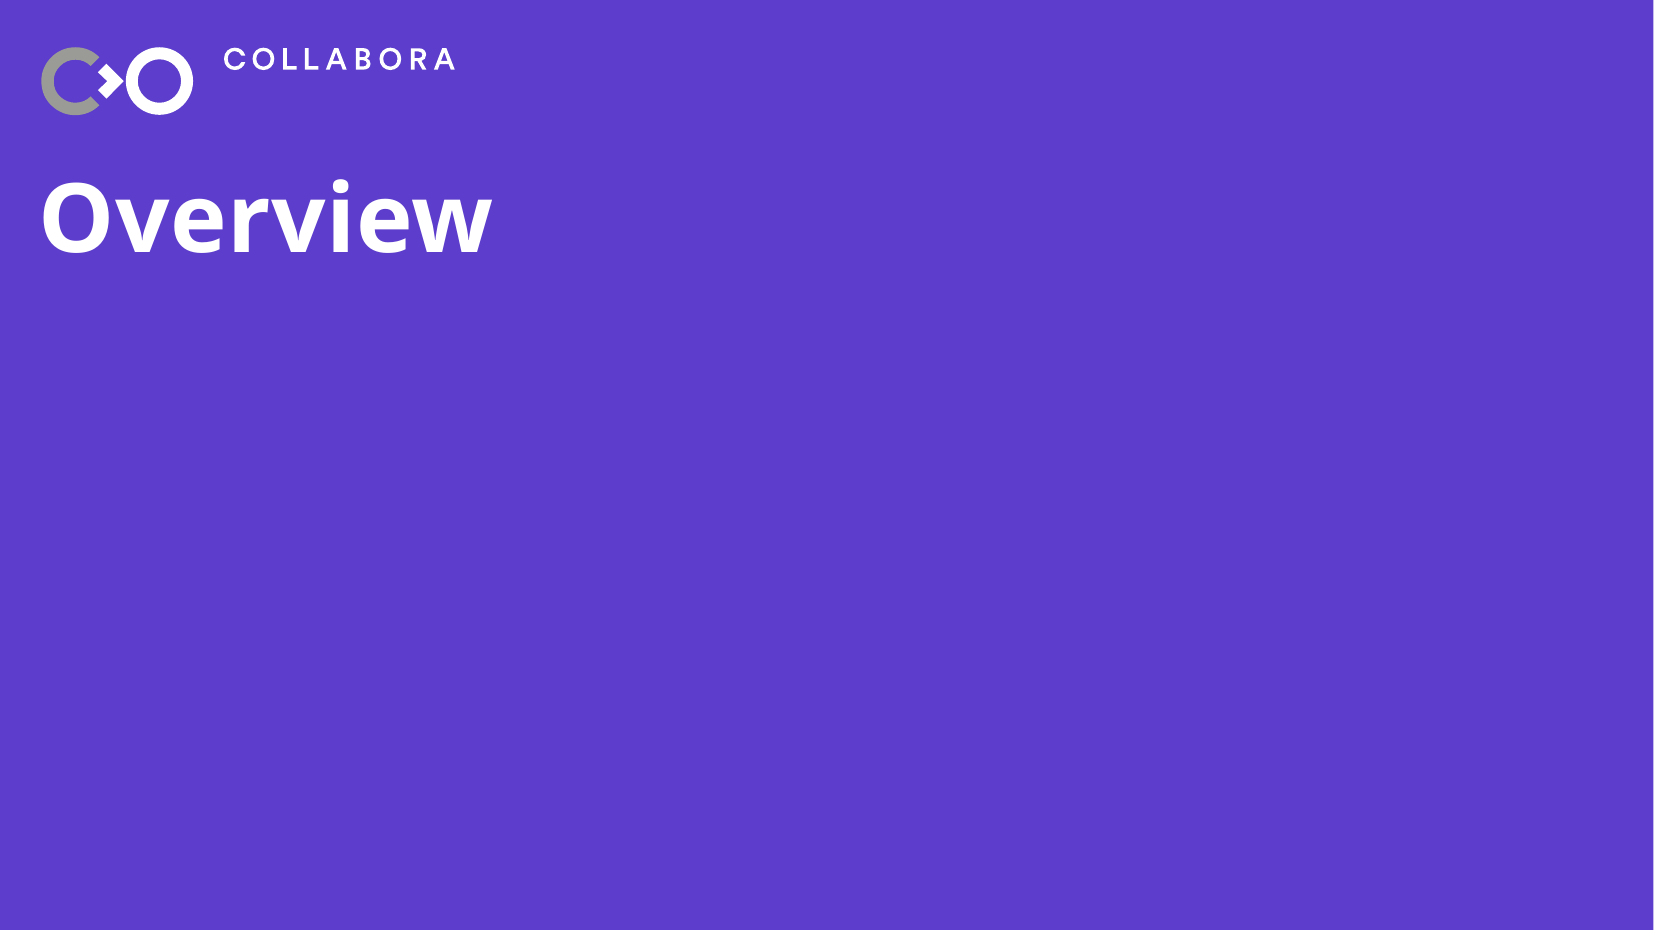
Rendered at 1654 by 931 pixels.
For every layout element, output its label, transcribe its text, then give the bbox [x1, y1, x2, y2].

title Overview [38, 156, 1614, 213]
